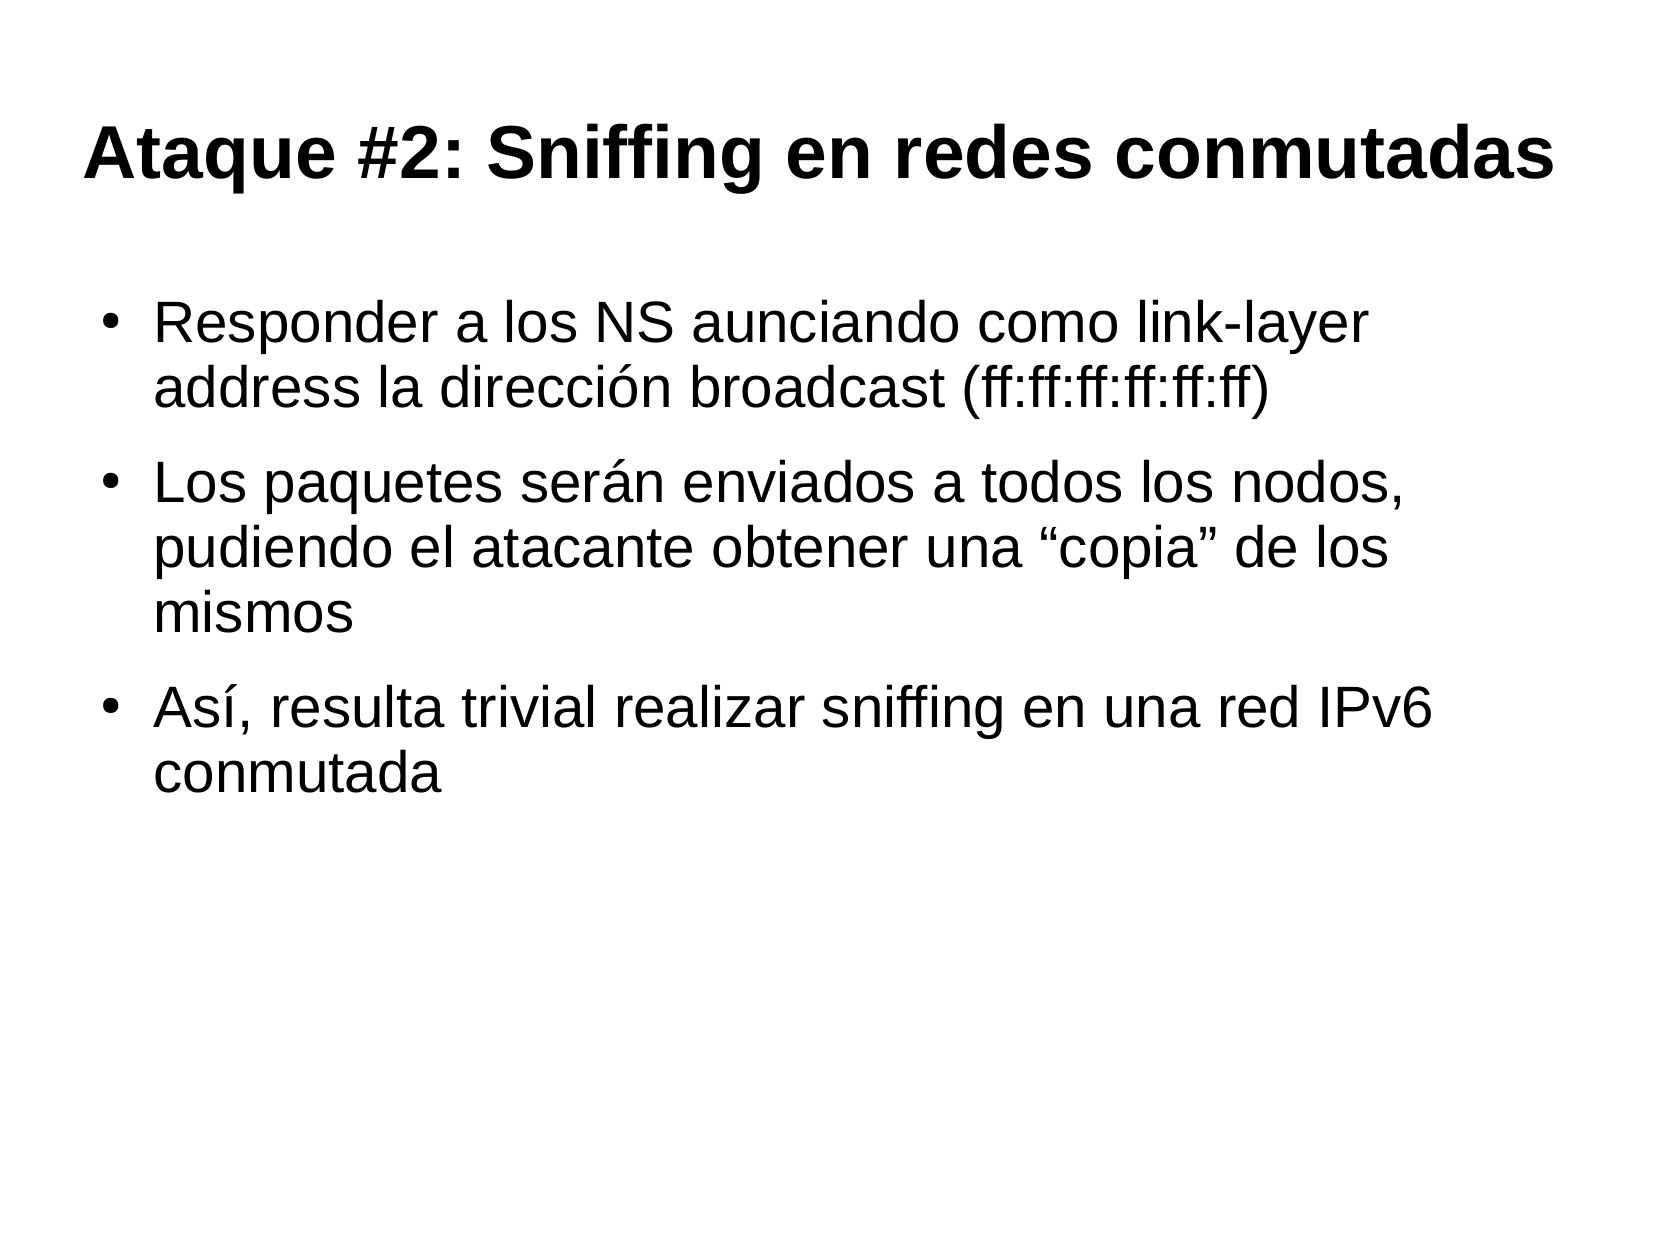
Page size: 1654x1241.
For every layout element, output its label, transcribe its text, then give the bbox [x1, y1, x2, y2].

list Responder a los NS aunciando como link-layer address la dirección broadcast (ff:ff:ff:ff:ff:ff) Los paquetes serán enviados a todos los nodos, pudiendo el atacante obtener una “copia” de los mismos Así, resulta trivial realizar sniffing en una red IPv6 conmutada [82, 290, 1571, 1109]
title Ataque #2: Sniffing en redes conmutadas [82, 56, 1571, 250]
